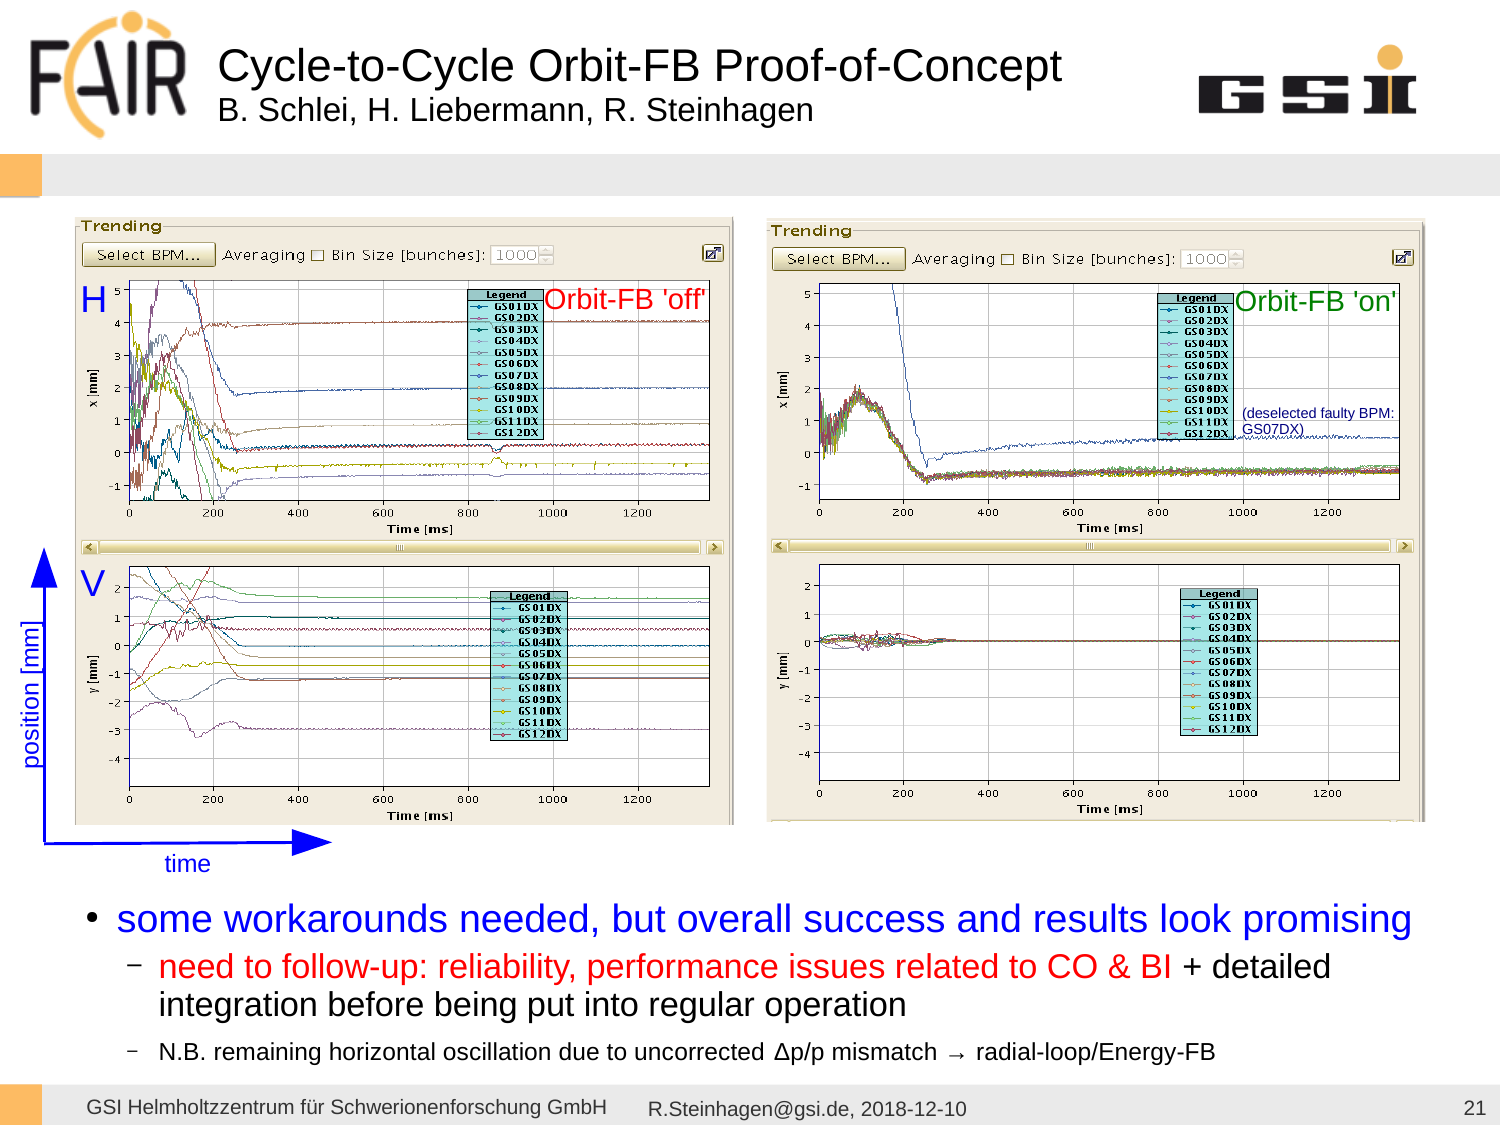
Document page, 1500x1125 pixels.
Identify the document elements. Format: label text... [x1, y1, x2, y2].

picture [74, 216, 734, 825]
text_box Orbit-FB 'off' [529, 276, 750, 376]
picture [30, 9, 187, 141]
picture [766, 218, 1426, 822]
text_box H [65, 271, 123, 329]
text_box (deselected faulty BPM: GS07DX) [1227, 397, 1439, 451]
text_box Orbit-FB 'on' [1219, 277, 1441, 377]
title Cycle-to-Cycle Orbit-FB Proof-of-Concept B. Schlei, H. Liebermann, R. Steinhagen [217, 3, 1190, 165]
list some workarounds needed, but overall success and results look promising need to follow-up: reliability, performance issues related to CO & BI + detailed integration before being put into regular operation N.B. remaining horizontal oscillation due to uncorrected Δp/p mismatch → radial-loop/Energy-FB [75, 896, 1425, 1075]
text_box V [65, 554, 121, 612]
picture [1197, 42, 1419, 117]
